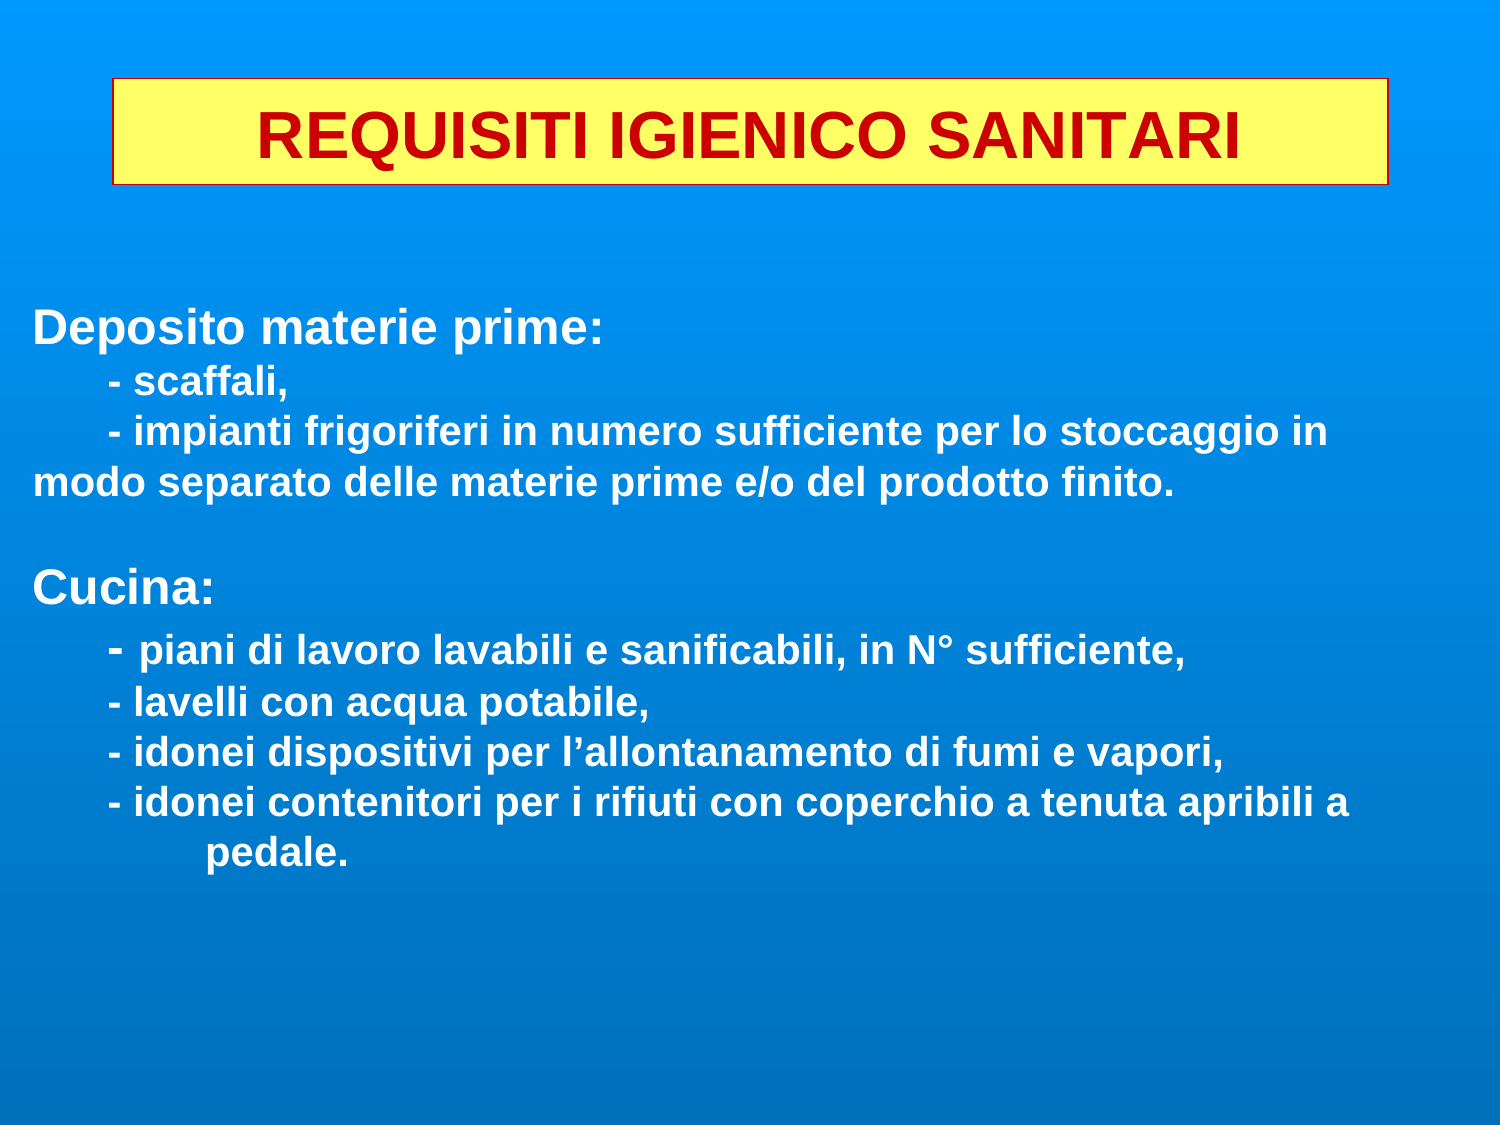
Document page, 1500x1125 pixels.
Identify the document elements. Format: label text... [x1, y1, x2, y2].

text_box Deposito materie prime: - scaffali, - impianti frigoriferi in numero sufficiente per lo stoccaggio in modo separato delle materie prime e/o del prodotto finito. Cucina: - piani di lavoro lavabili e sanificabili, in N° sufficiente, - lavelli con acqua potabile, - idonei dispositivi per l’allontanamento di fumi e vapori, - idonei contenitori per i rifiuti con coperchio a tenuta apribili a pedale. [17, 286, 1477, 882]
title REQUISITI IGIENICO SANITARI [112, 78, 1388, 185]
